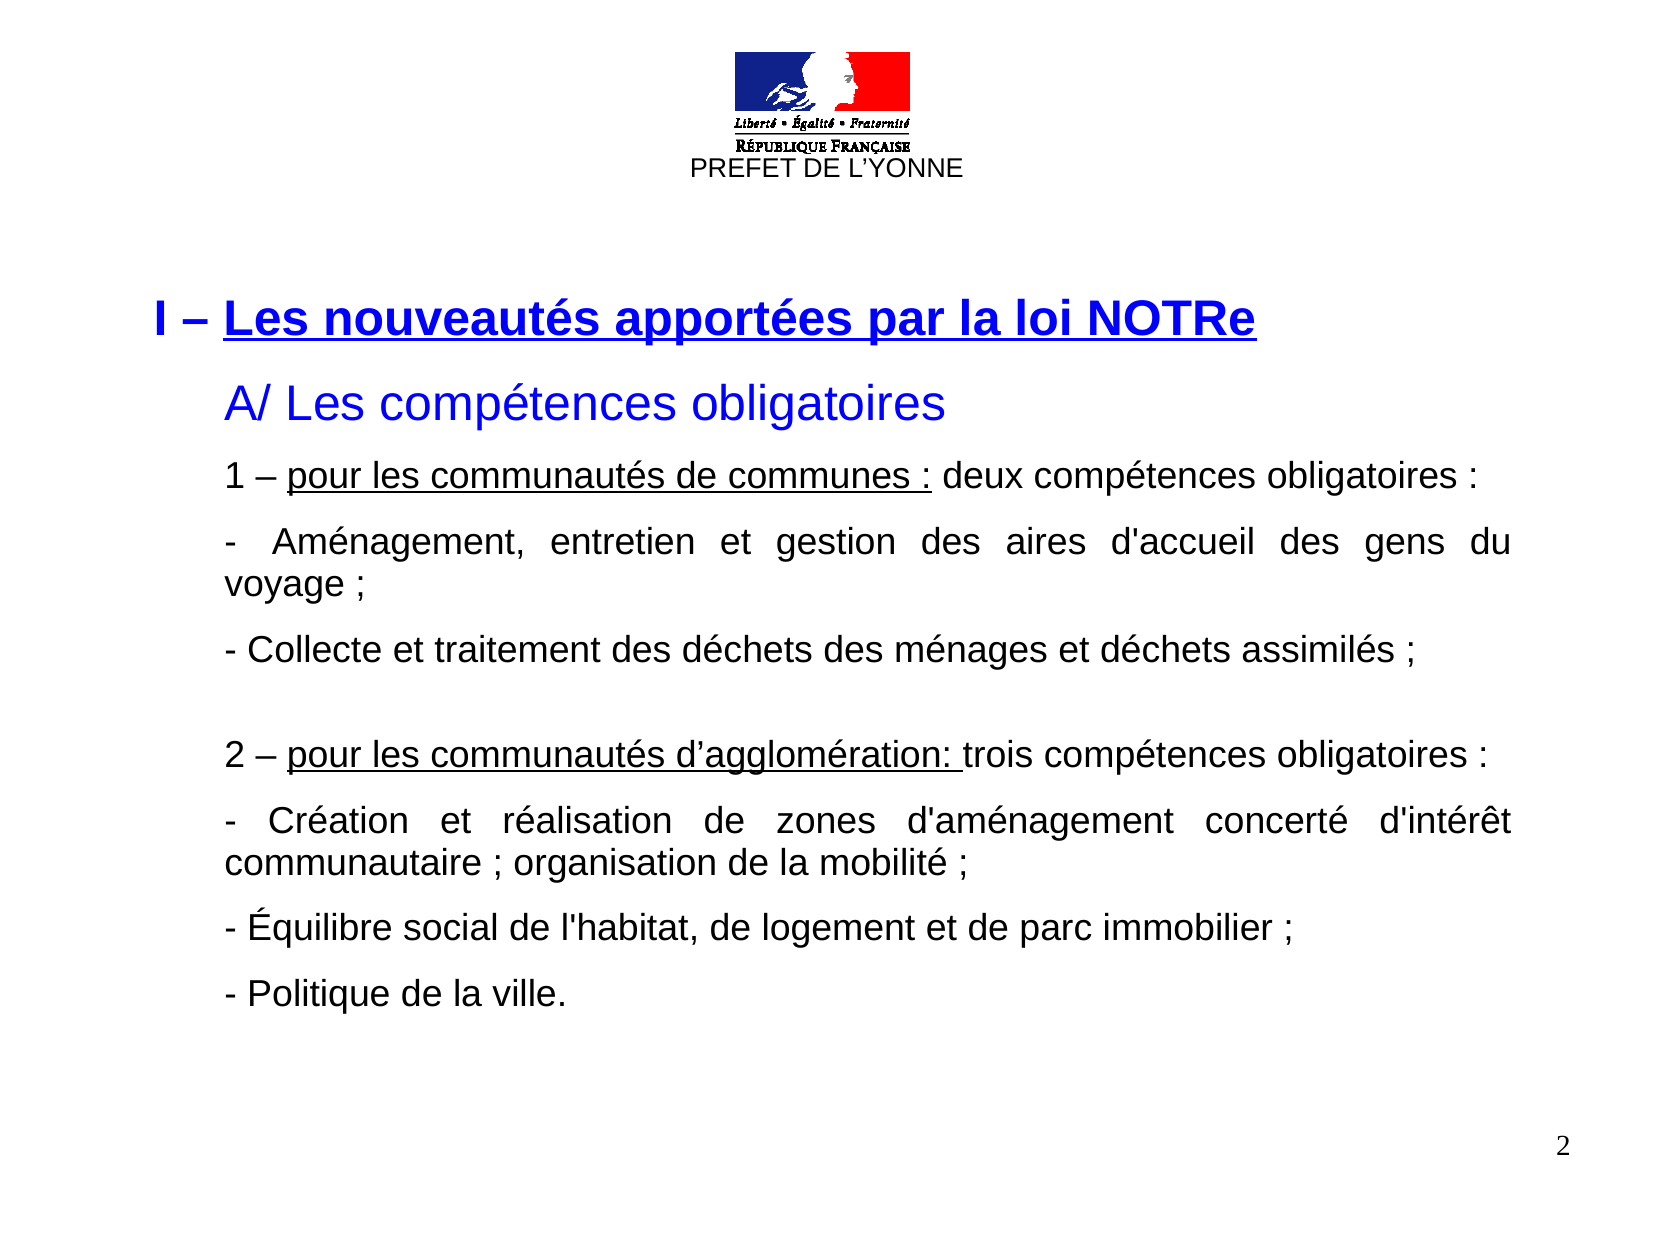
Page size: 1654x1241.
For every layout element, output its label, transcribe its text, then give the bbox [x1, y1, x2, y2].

title PREFET DE L’YONNE [82, 49, 1571, 257]
chart [733, 49, 910, 154]
list I – Les nouveautés apportées par la loi NOTRe A/ Les compétences obligatoires 1 – pour les communautés de communes : deux compétences obligatoires : - Aménagement, entretien et gestion des aires d'accueil des gens du voyage ; - Collecte et traitement des déchets des ménages et déchets assimilés ; 2 – pour les communautés d’agglomération: trois compétences obligatoires : - Création et réalisation de zones d'aménagement concerté d'intérêt communautaire ; organisation de la mobilité ; - Équilibre social de l'habitat, de logement et de parc immobilier ; - Politique de la ville. [82, 290, 1512, 1134]
